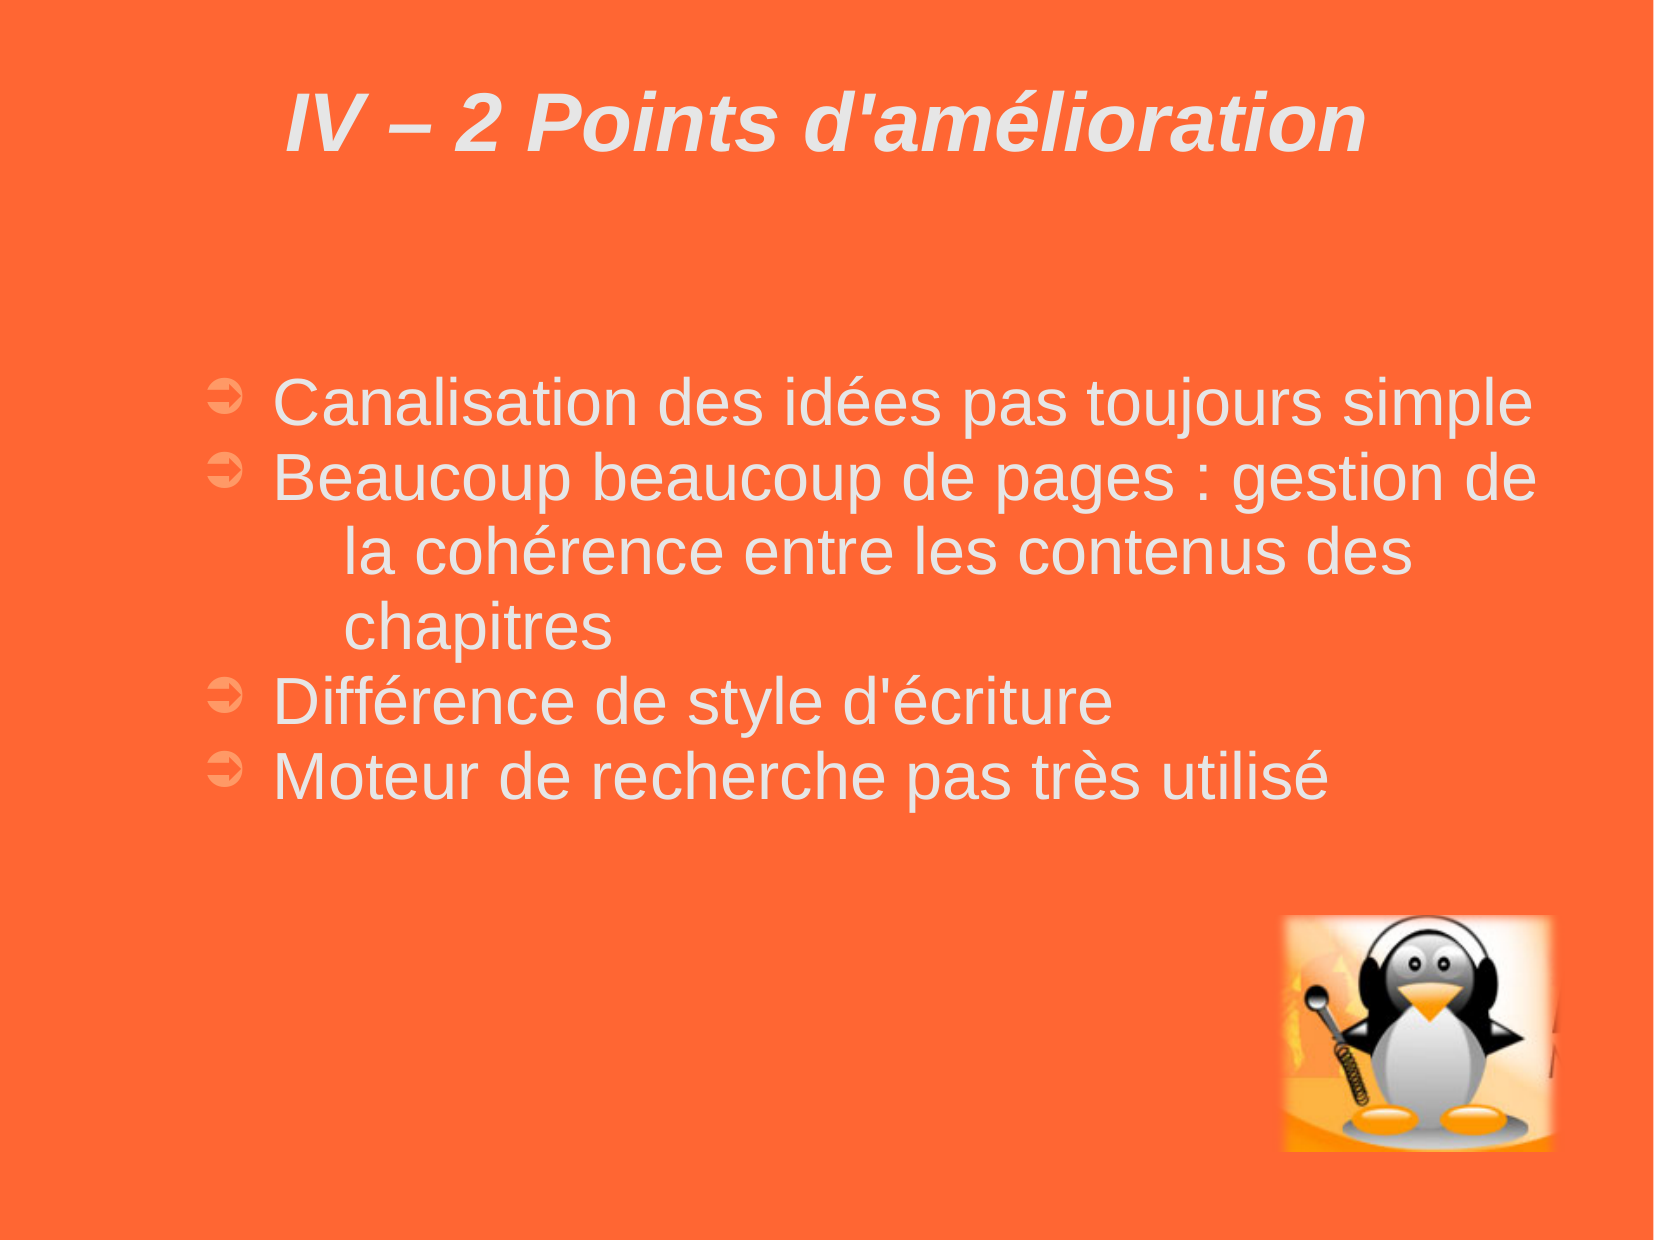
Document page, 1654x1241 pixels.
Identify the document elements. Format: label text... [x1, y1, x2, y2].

picture [1272, 1147, 1565, 1152]
title IV – 2 Points d'amélioration [121, 19, 1534, 227]
list Canalisation des idées pas toujours simple Beaucoup beaucoup de pages : gestion de la cohérence entre les contenus des chapitres Différence de style d'écriture Moteur de recherche pas très utilisé [178, 364, 1570, 1147]
